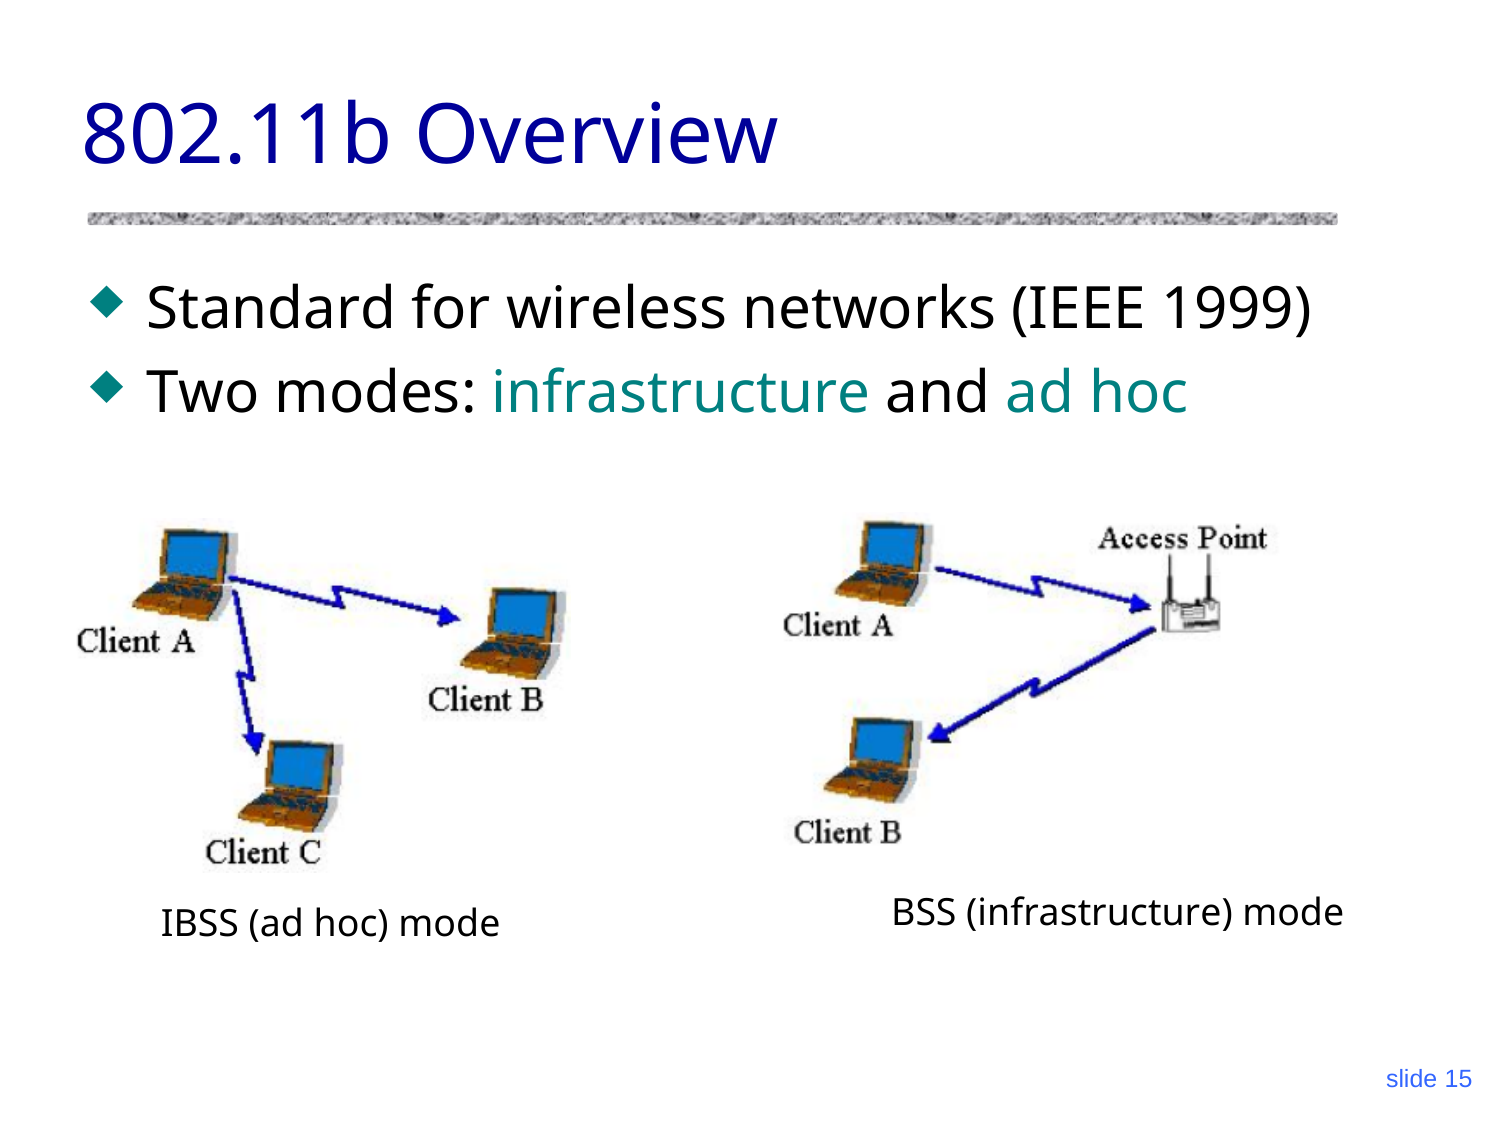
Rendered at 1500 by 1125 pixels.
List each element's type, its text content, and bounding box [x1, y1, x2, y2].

text_box BSS (infrastructure) mode [876, 880, 1360, 942]
text_box IBSS (ad hoc) mode [145, 890, 516, 952]
picture [774, 512, 1281, 854]
text_box slide <number> [1174, 1025, 1488, 1101]
picture [66, 518, 571, 873]
title 802.11b Overview [66, 37, 1342, 188]
picture [87, 212, 1338, 226]
list Standard for wireless networks (IEEE 1999) Two modes: infrastructure and ad hoc [74, 262, 1417, 550]
